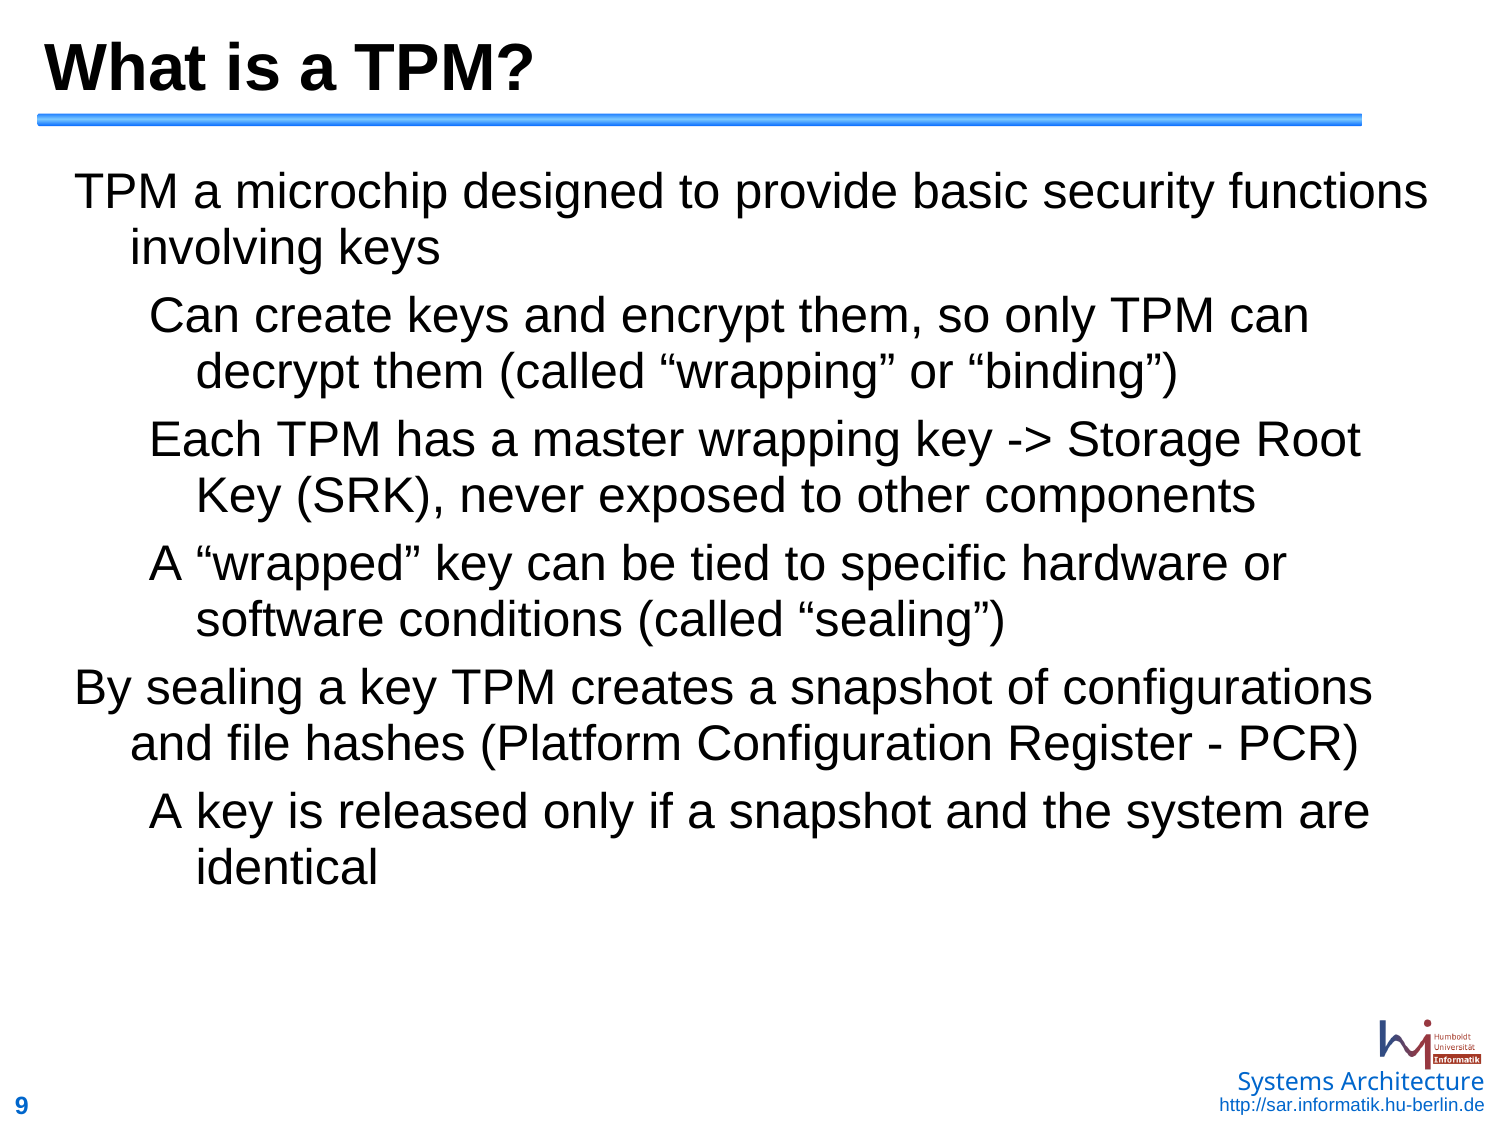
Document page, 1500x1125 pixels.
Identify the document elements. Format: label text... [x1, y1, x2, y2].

picture [1376, 1059, 1483, 1071]
list [29, 137, 1500, 1059]
title What is a TPM? [29, 16, 1500, 118]
text_box TPM a microchip designed to provide basic security functions involving keys Can create keys and encrypt them, so only TPM can decrypt them (called “wrapping” or “binding”) Each TPM has a master wrapping key -> Storage Root Key (SRK), never exposed to other components A “wrapped” key can be tied to specific hardware or software conditions (called “sealing”) By sealing a key TPM creates a snapshot of configurations and file hashes (Platform Configuration Register - PCR) A key is released only if a snapshot and the system are identical [59, 156, 1447, 978]
